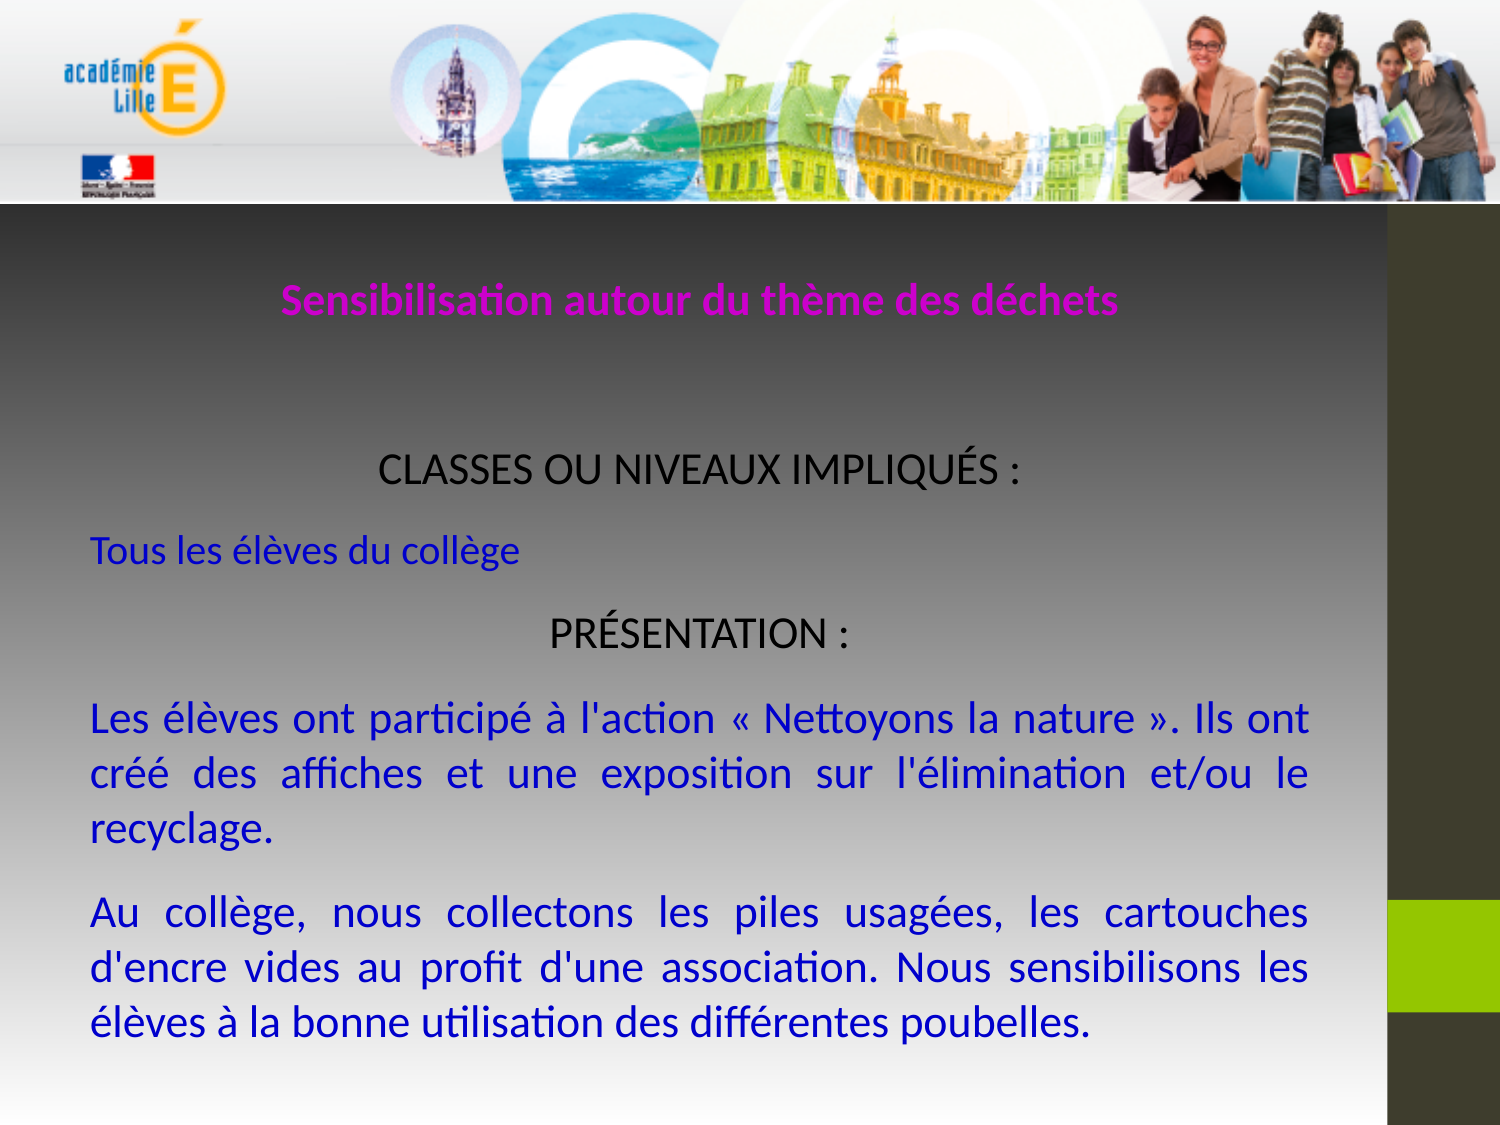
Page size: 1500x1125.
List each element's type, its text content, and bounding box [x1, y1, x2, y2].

list Sensibilisation autour du thème des déchets CLASSES OU NIVEAUX IMPLIQUÉS : Tous les élèves du collège PRÉSENTATION : Les élèves ont participé à l'action « Nettoyons la nature ». Ils ont créé des affiches et une exposition sur l'élimination et/ou le recyclage. Au collège, nous collectons les piles usagées, les cartouches d'encre vides au profit d'une association. Nous sensibilisons les élèves à la bonne utilisation des différentes poubelles. [75, 262, 1325, 1050]
picture [0, 0, 1500, 204]
